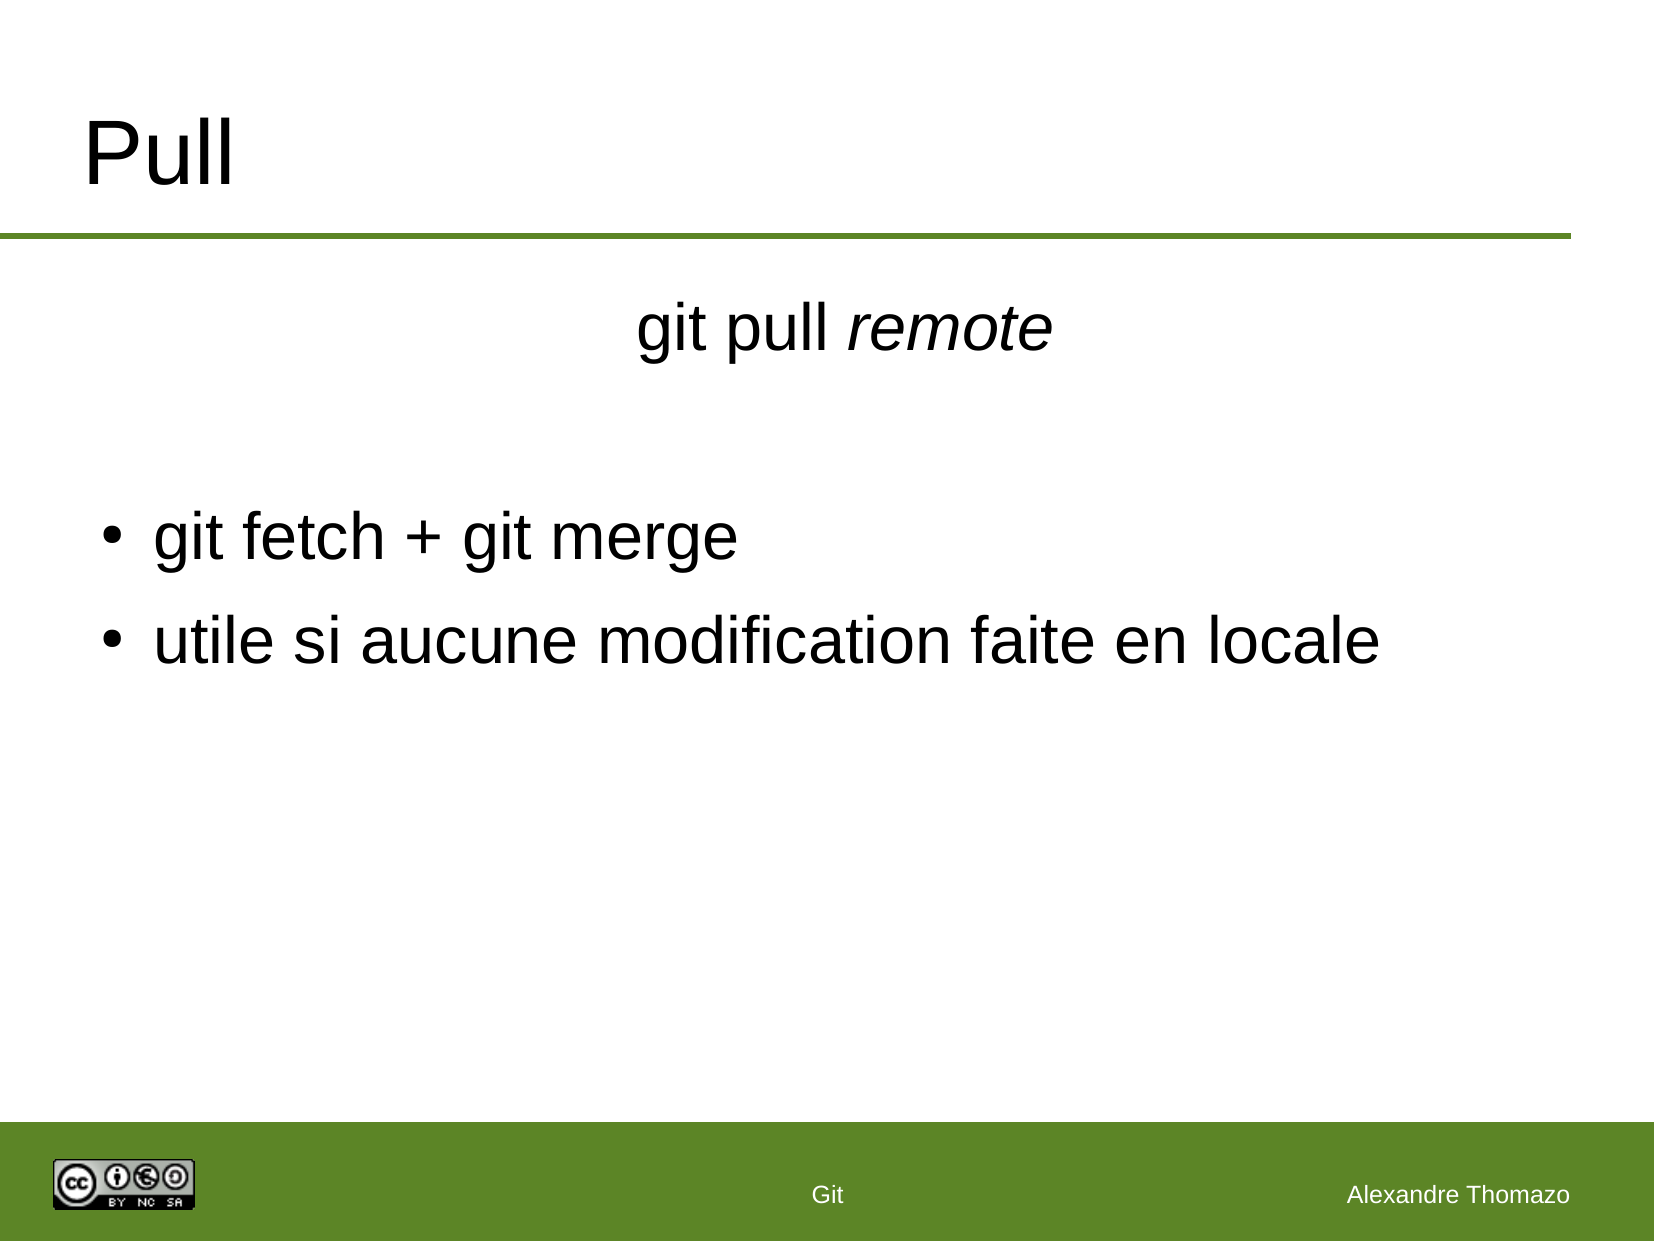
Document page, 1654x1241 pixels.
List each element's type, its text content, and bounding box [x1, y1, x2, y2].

picture [53, 1159, 195, 1210]
list git pull remote git fetch + git merge utile si aucune modification faite en locale [82, 290, 1538, 1010]
title Pull [82, 49, 1571, 257]
